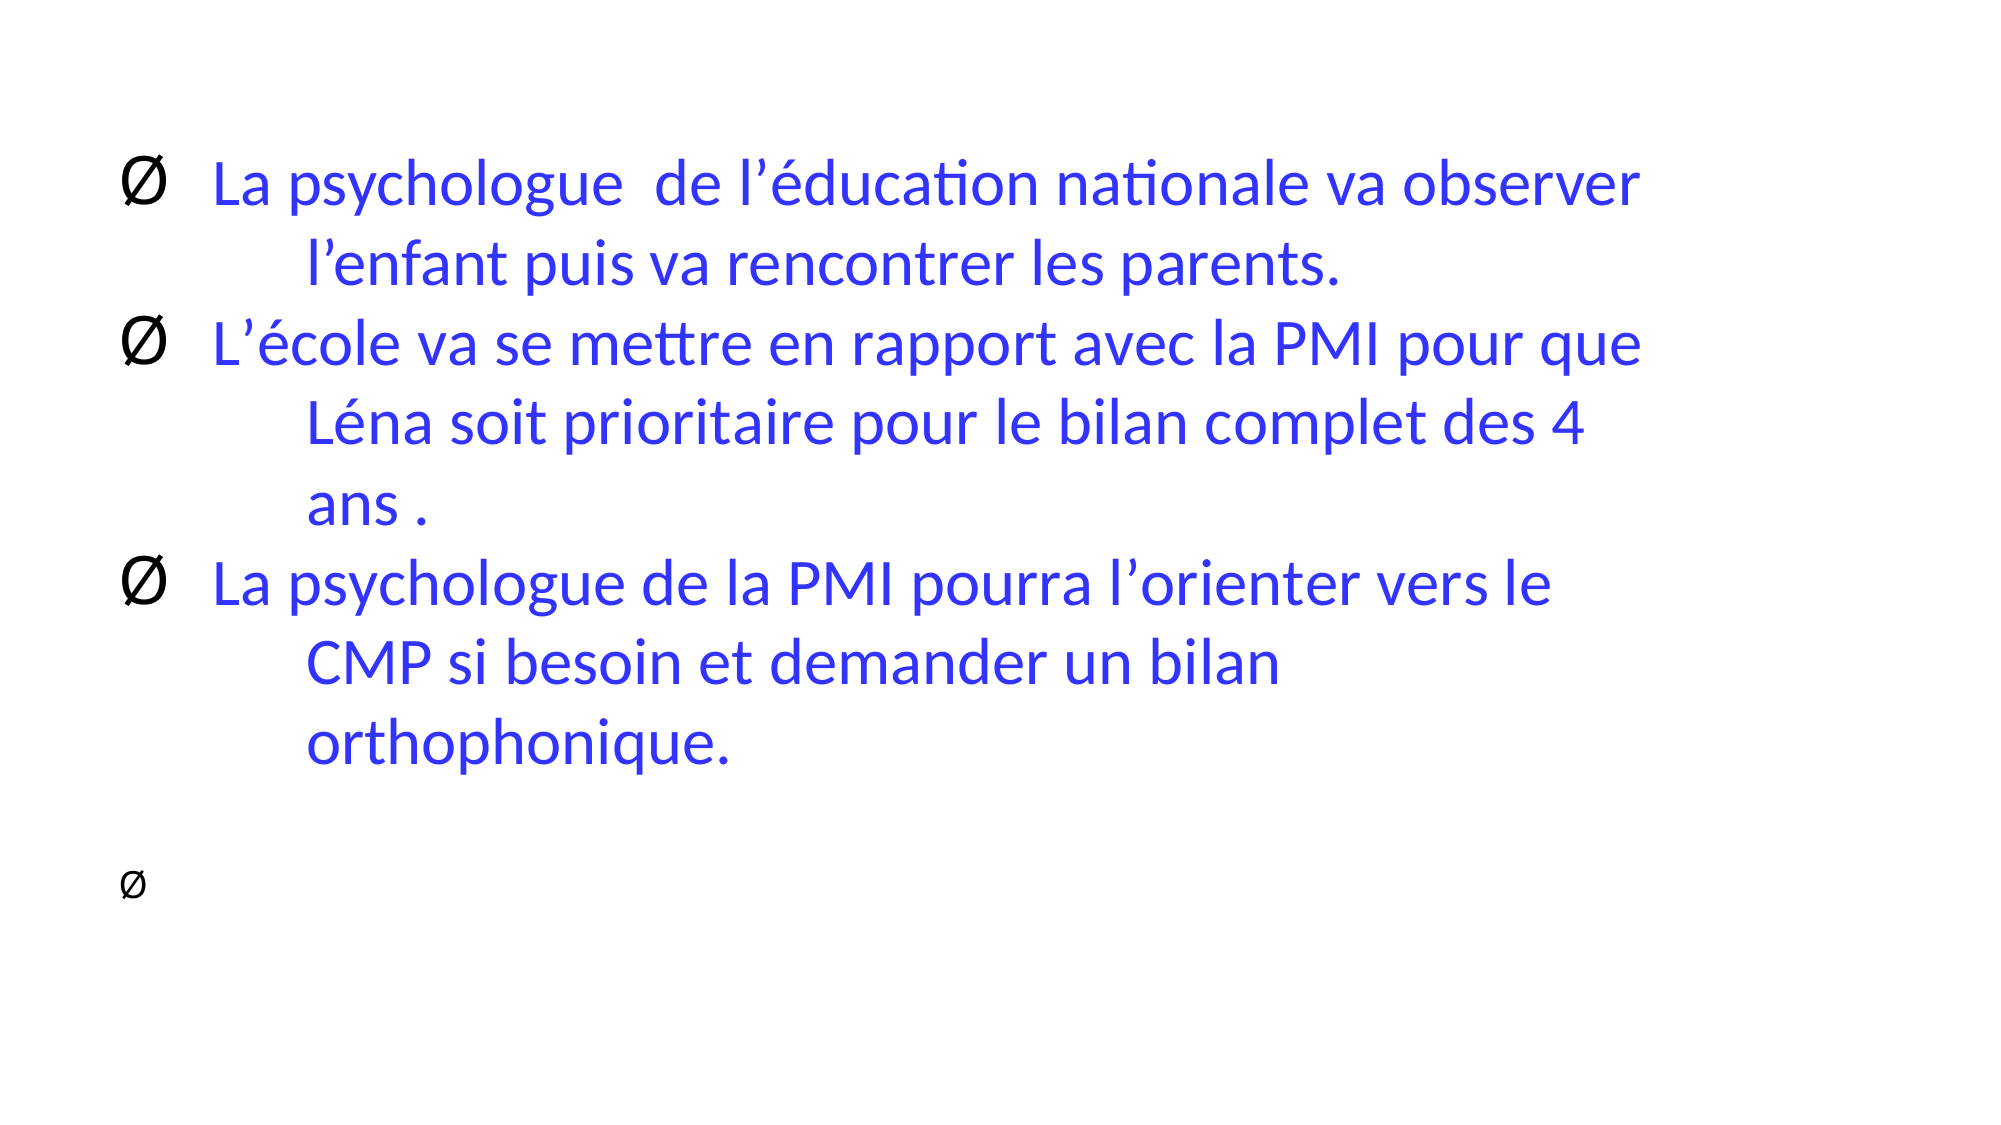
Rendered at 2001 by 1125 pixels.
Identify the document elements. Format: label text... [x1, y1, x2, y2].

text_box La psychologue de l’éducation nationale va observer l’enfant puis va rencontrer les parents. L’école va se mettre en rapport avec la PMI pour que Léna soit prioritaire pour le bilan complet des 4 ans . La psychologue de la PMI pourra l’orienter vers le CMP si besoin et demander un bilan orthophonique. [103, 130, 1703, 758]
